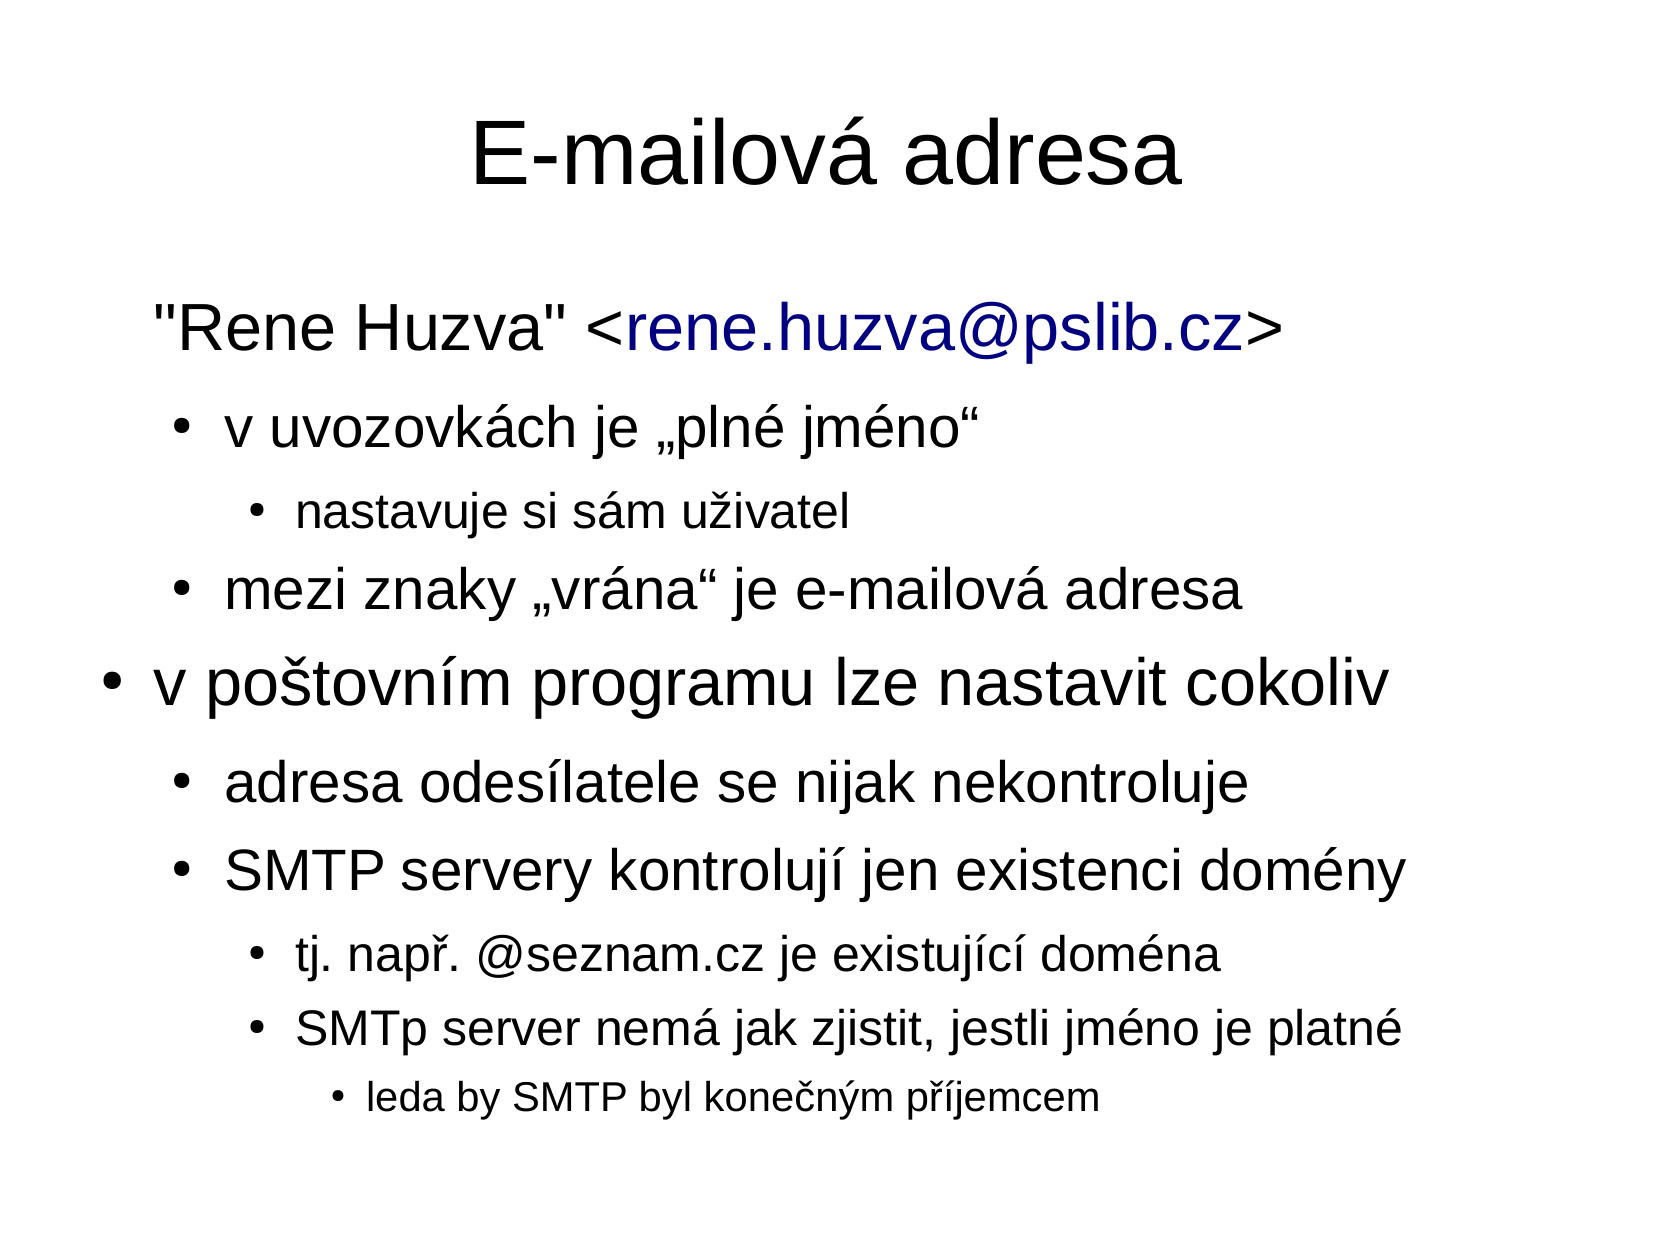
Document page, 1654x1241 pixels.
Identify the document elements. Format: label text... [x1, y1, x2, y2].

list "Rene Huzva" <rene.huzva@pslib.cz> v uvozovkách je „plné jméno“ nastavuje si sám uživatel mezi znaky „vrána“ je e-mailová adresa v poštovním programu lze nastavit cokoliv adresa odesílatele se nijak nekontroluje SMTP servery kontrolují jen existenci domény tj. např. @seznam.cz je existující doména SMTp server nemá jak zjistit, jestli jméno je platné leda by SMTP byl konečným příjemcem [82, 290, 1571, 1211]
title E-mailová adresa [82, 49, 1571, 257]
